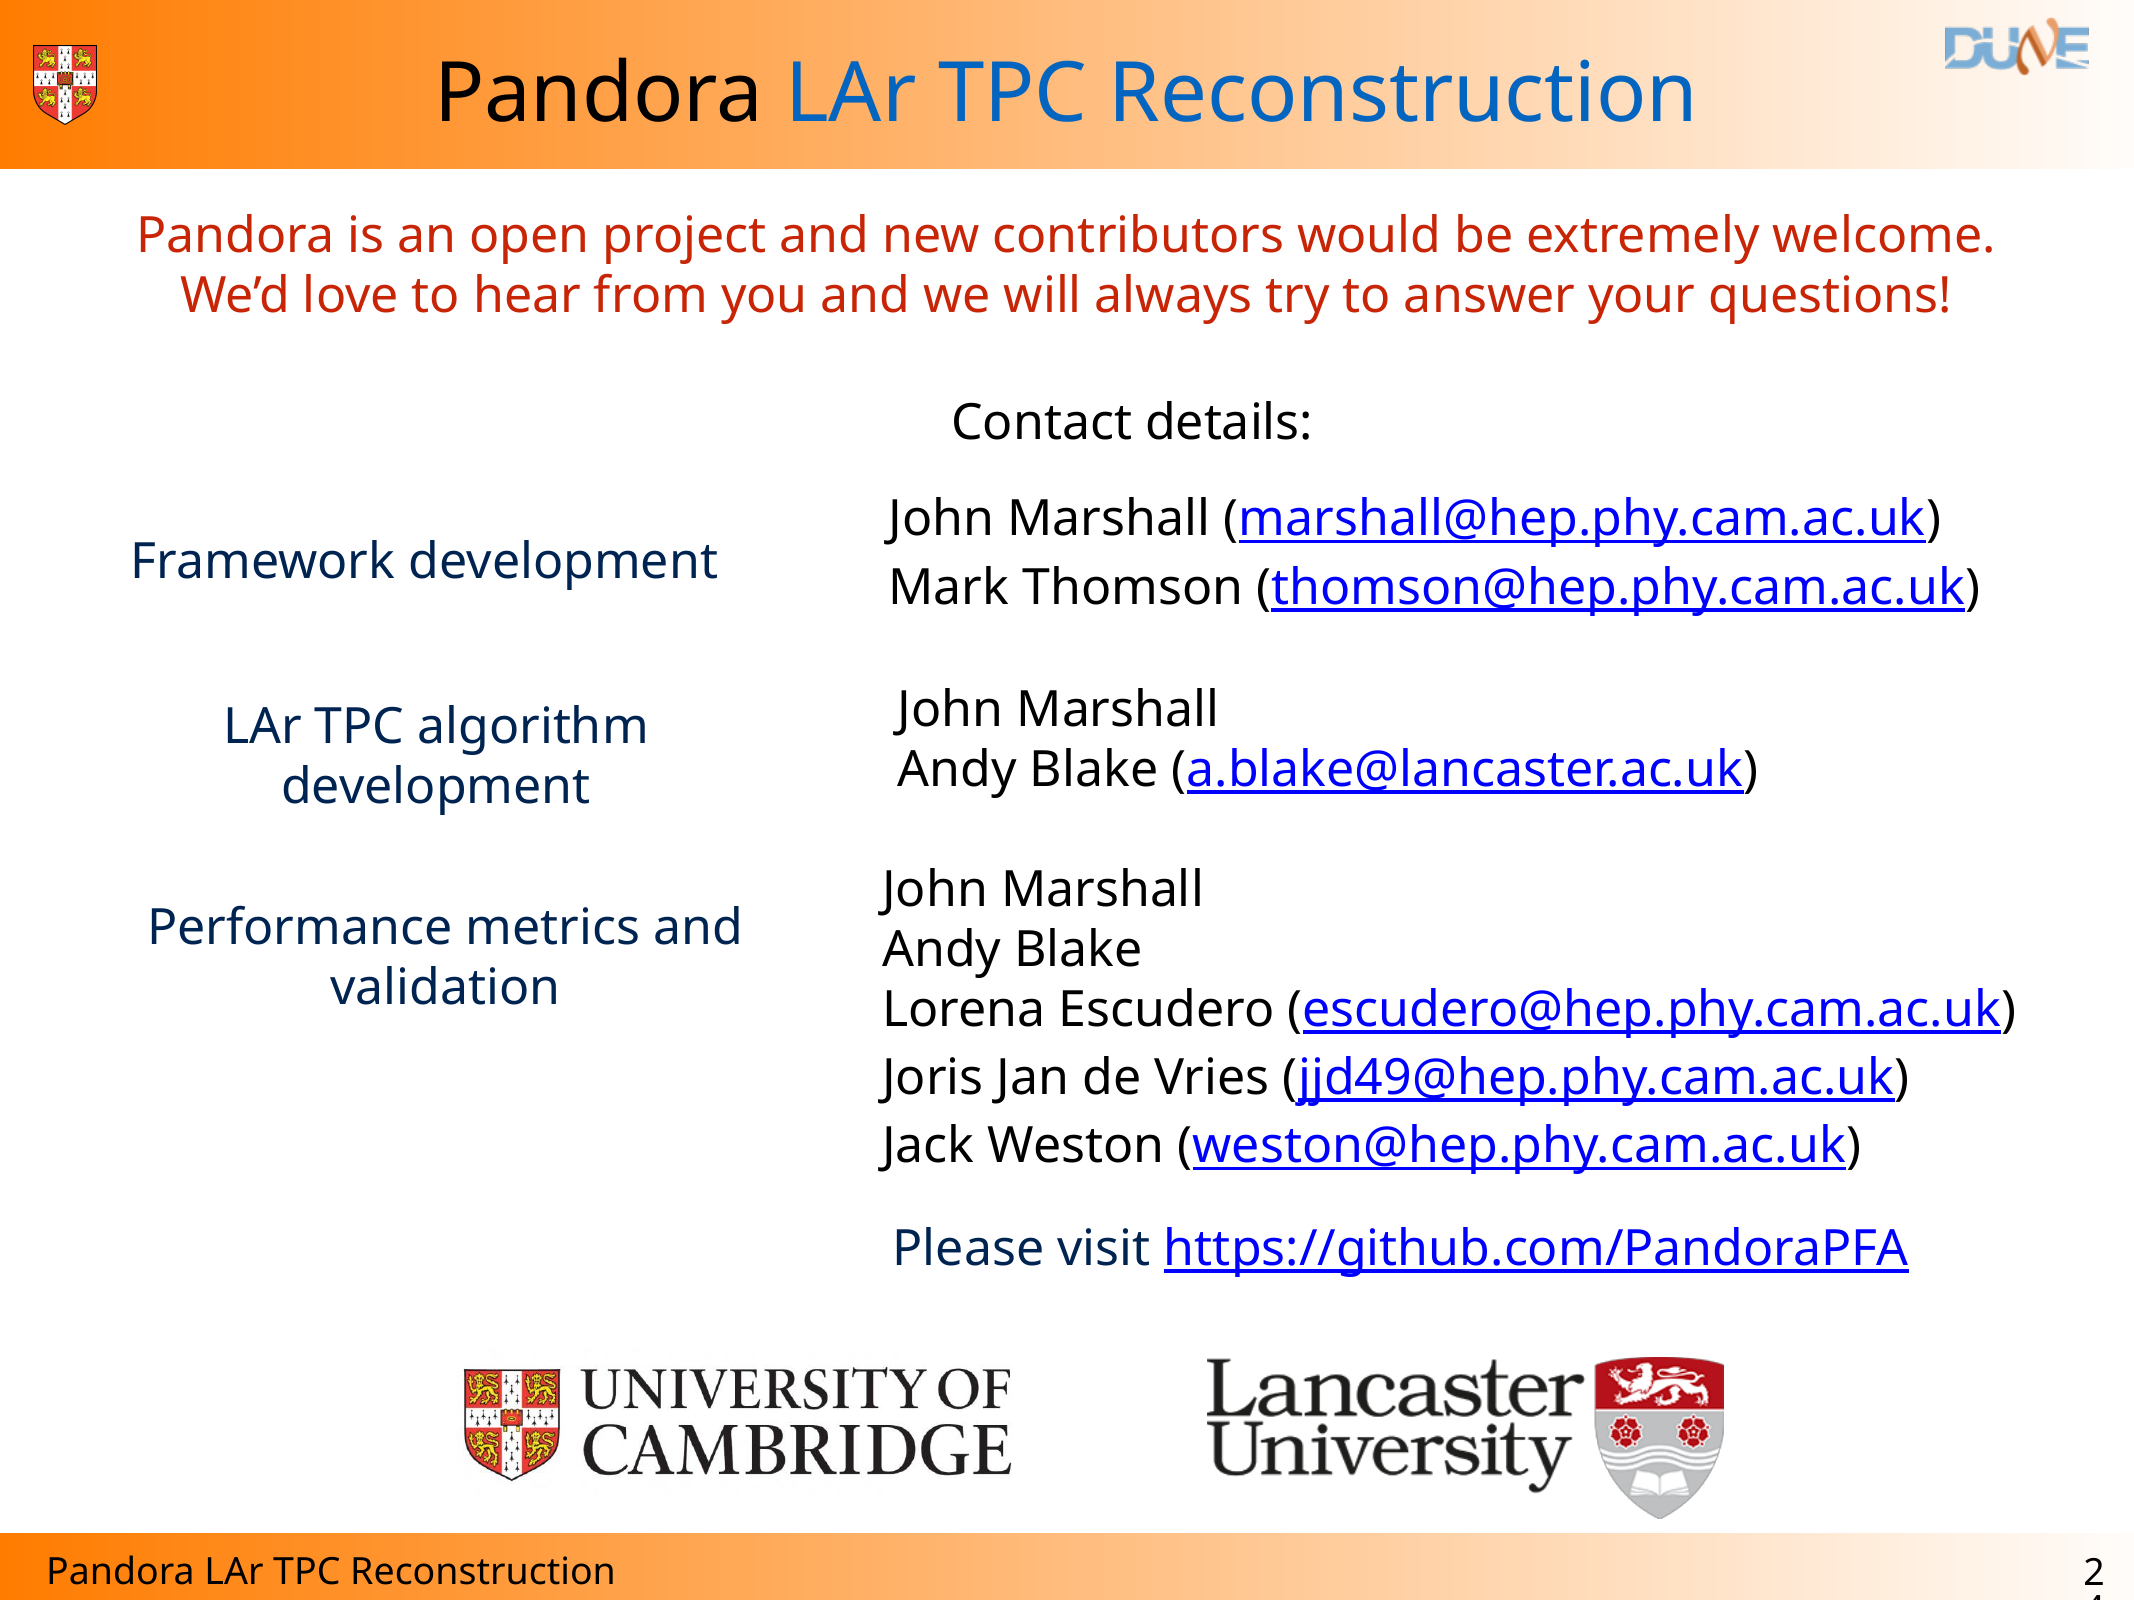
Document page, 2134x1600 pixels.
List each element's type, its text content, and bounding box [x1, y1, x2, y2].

text_box John Marshall Andy Blake Lorena Escudero (escudero@hep.phy.cam.ac.uk) Joris Jan de Vries (jjd49@hep.phy.cam.ac.uk) Jack Weston (weston@hep.phy.cam.ac.uk) [873, 860, 2110, 1178]
text_box Pandora is an open project and new contributors would be extremely welcome. We’d love to hear from you and we will always try to answer your questions! [65, 193, 2068, 331]
text_box John Marshall (marshall@hep.phy.cam.ac.uk) Mark Thomson (thomson@hep.phy.cam.ac.uk) [880, 485, 2060, 623]
text_box Contact details: [927, 380, 1338, 458]
text_box LAr TPC algorithm development [57, 685, 815, 822]
text_box Pandora LAr TPC Reconstruction [208, 27, 1925, 150]
text_box <number> [942, 1533, 949, 1600]
text_box Framework development [105, 519, 744, 597]
text_box <number> [2075, 1539, 2132, 1600]
picture [1207, 1357, 1724, 1519]
text_box <number> [942, 0, 949, 27]
text_box w [cm] [433, 1533, 438, 1600]
text_box Performance metrics and validation [35, 885, 856, 1023]
picture [1944, 17, 2090, 76]
text_box John Marshall Andy Blake (a.blake@lancaster.ac.uk) [889, 672, 1851, 809]
picture [457, 1347, 1023, 1497]
picture [33, 45, 97, 125]
text_box Please visit https://github.com/PandoraPFA [884, 1210, 1970, 1288]
